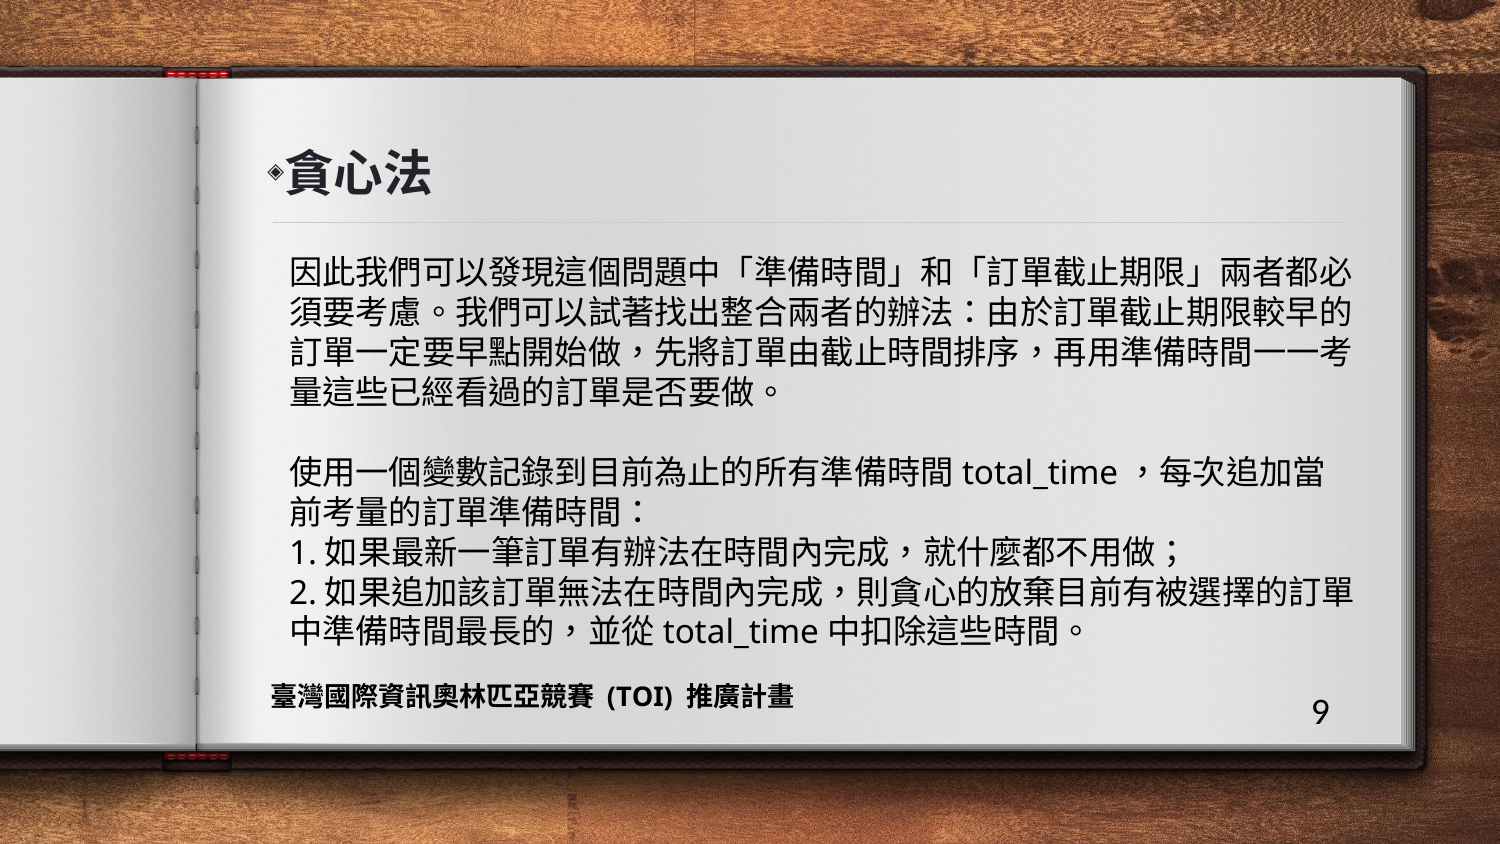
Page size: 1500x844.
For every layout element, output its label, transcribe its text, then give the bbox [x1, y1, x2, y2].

list 貪心法 [252, 126, 1194, 216]
text_box [1295, 672, 1386, 737]
text_box 因此我們可以發現這個問題中「準備時間」和「訂單截止期限」兩者都必須要考慮。我們可以試著找出整合兩者的辦法：由於訂單截止期限較早的訂單一定要早點開始做，先將訂單由截止時間排序，再用準備時間一一考量這些已經看過的訂單是否要做。 使用一個變數記錄到目前為止的所有準備時間total_time，每次追加當前考量的訂單準備時間： 1.如果最新一筆訂單有辦法在時間內完成，就什麼都不用做； 2.如果追加該訂單無法在時間內完成，則貪心的放棄目前有被選擇的訂單中準備時間最長的，並從total_time中扣除這些時間。 [274, 243, 1372, 663]
